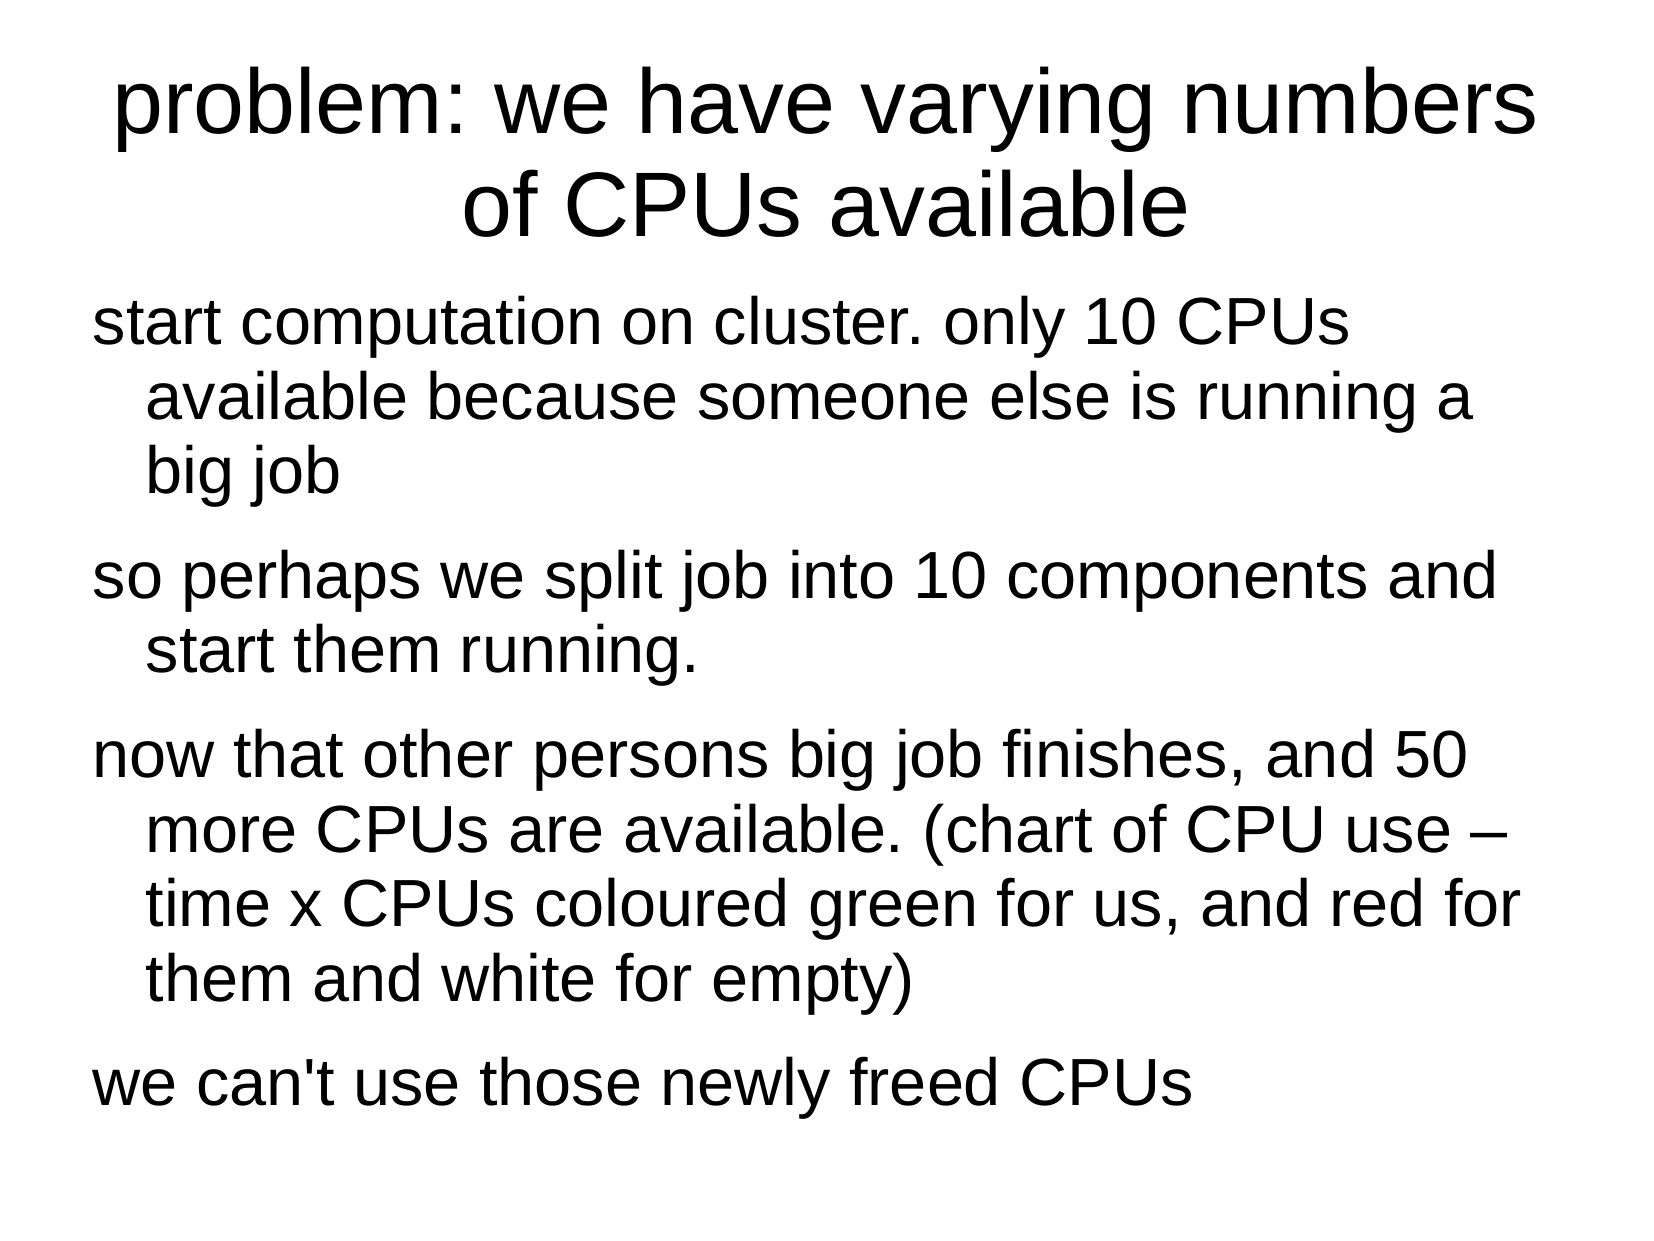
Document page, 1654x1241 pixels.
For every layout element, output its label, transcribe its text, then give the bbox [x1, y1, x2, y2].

list start computation on cluster. only 10 CPUs available because someone else is running a big job so perhaps we split job into 10 components and start them running. now that other persons big job finishes, and 50 more CPUs are available. (chart of CPU use – time x CPUs coloured green for us, and red for them and white for empty) we can't use those newly freed CPUs [74, 283, 1563, 1141]
title problem: we have varying numbers of CPUs available [82, 47, 1571, 259]
